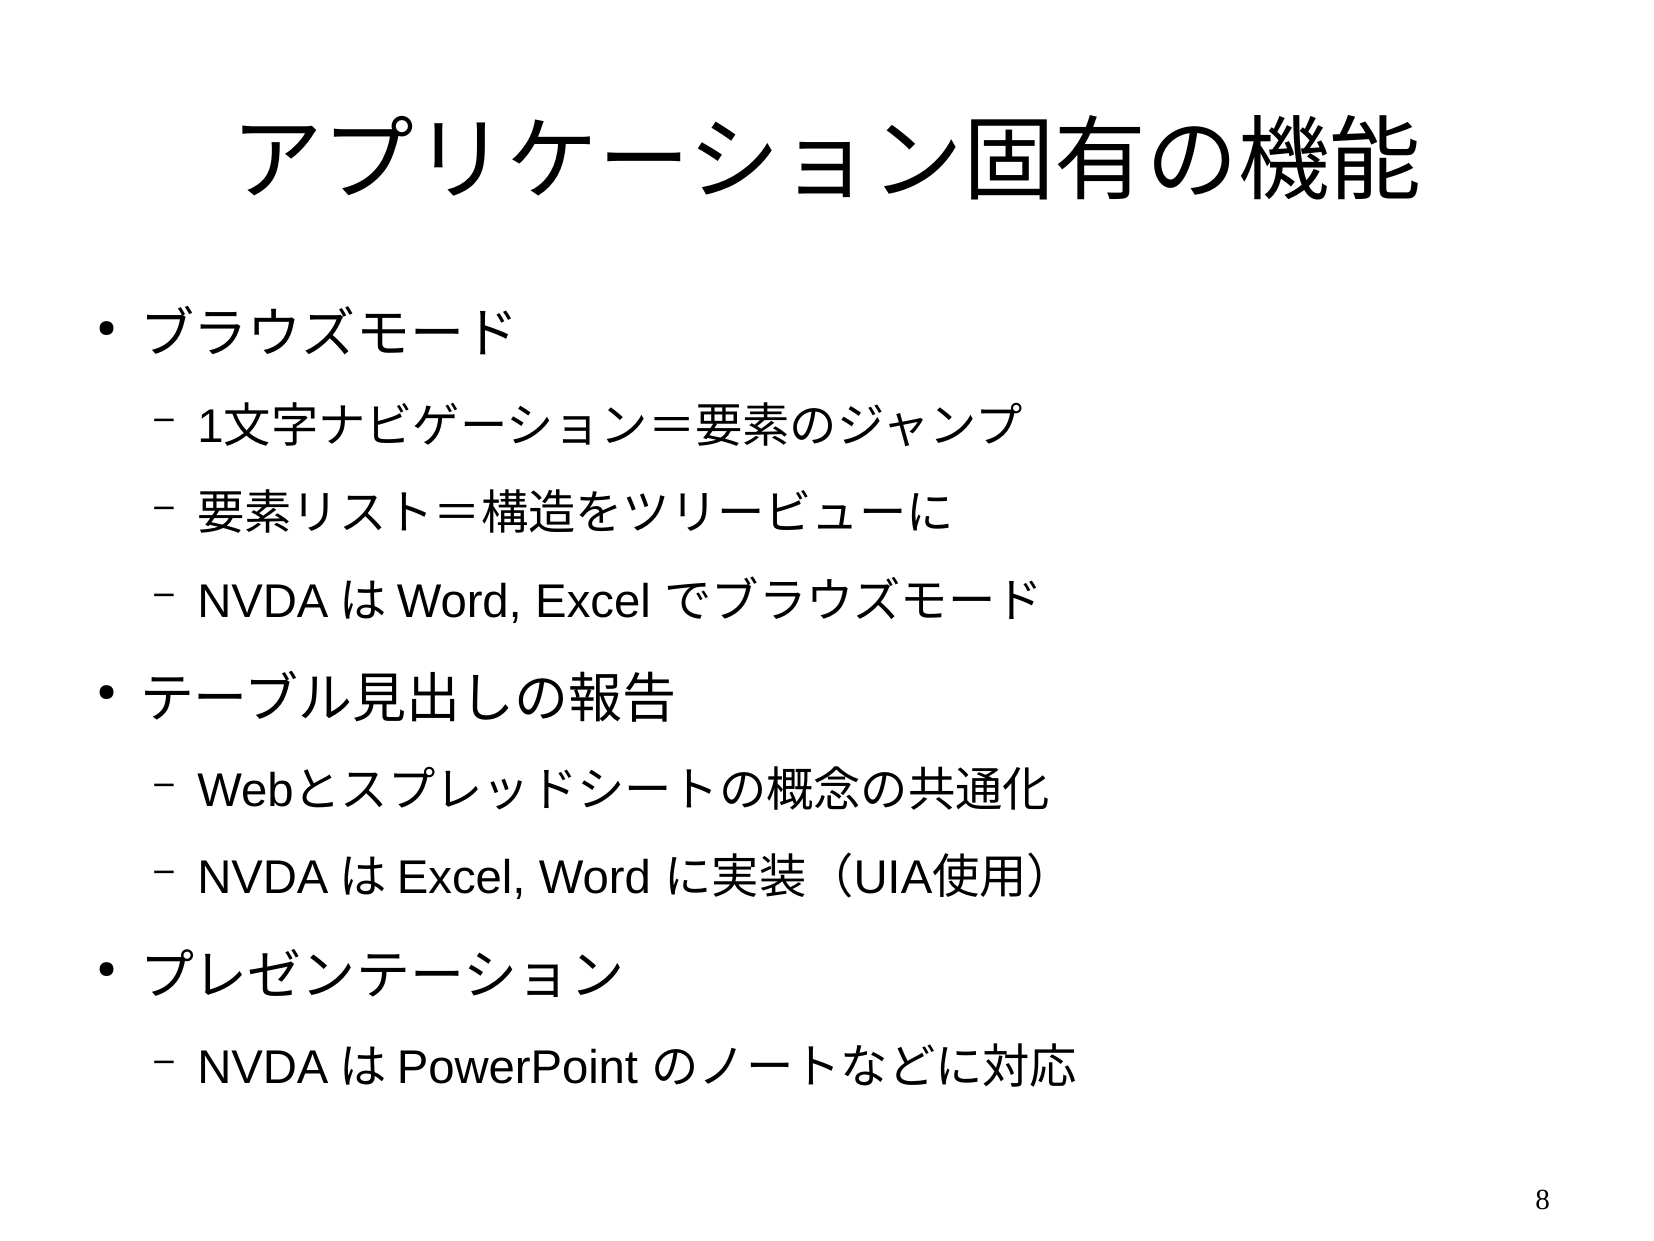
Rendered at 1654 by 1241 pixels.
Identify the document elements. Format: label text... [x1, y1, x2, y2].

list ブラウズモード 1文字ナビゲーション＝要素のジャンプ 要素リスト＝構造をツリービューに NVDA は Word, Excel でブラウズモード テーブル見出しの報告 Webとスプレッドシートの概念の共通化 NVDA は Excel, Word に実装（UIA使用） プレゼンテーション NVDA は PowerPoint のノートなどに対応 [82, 290, 1571, 1099]
title アプリケーション固有の機能 [82, 49, 1571, 257]
